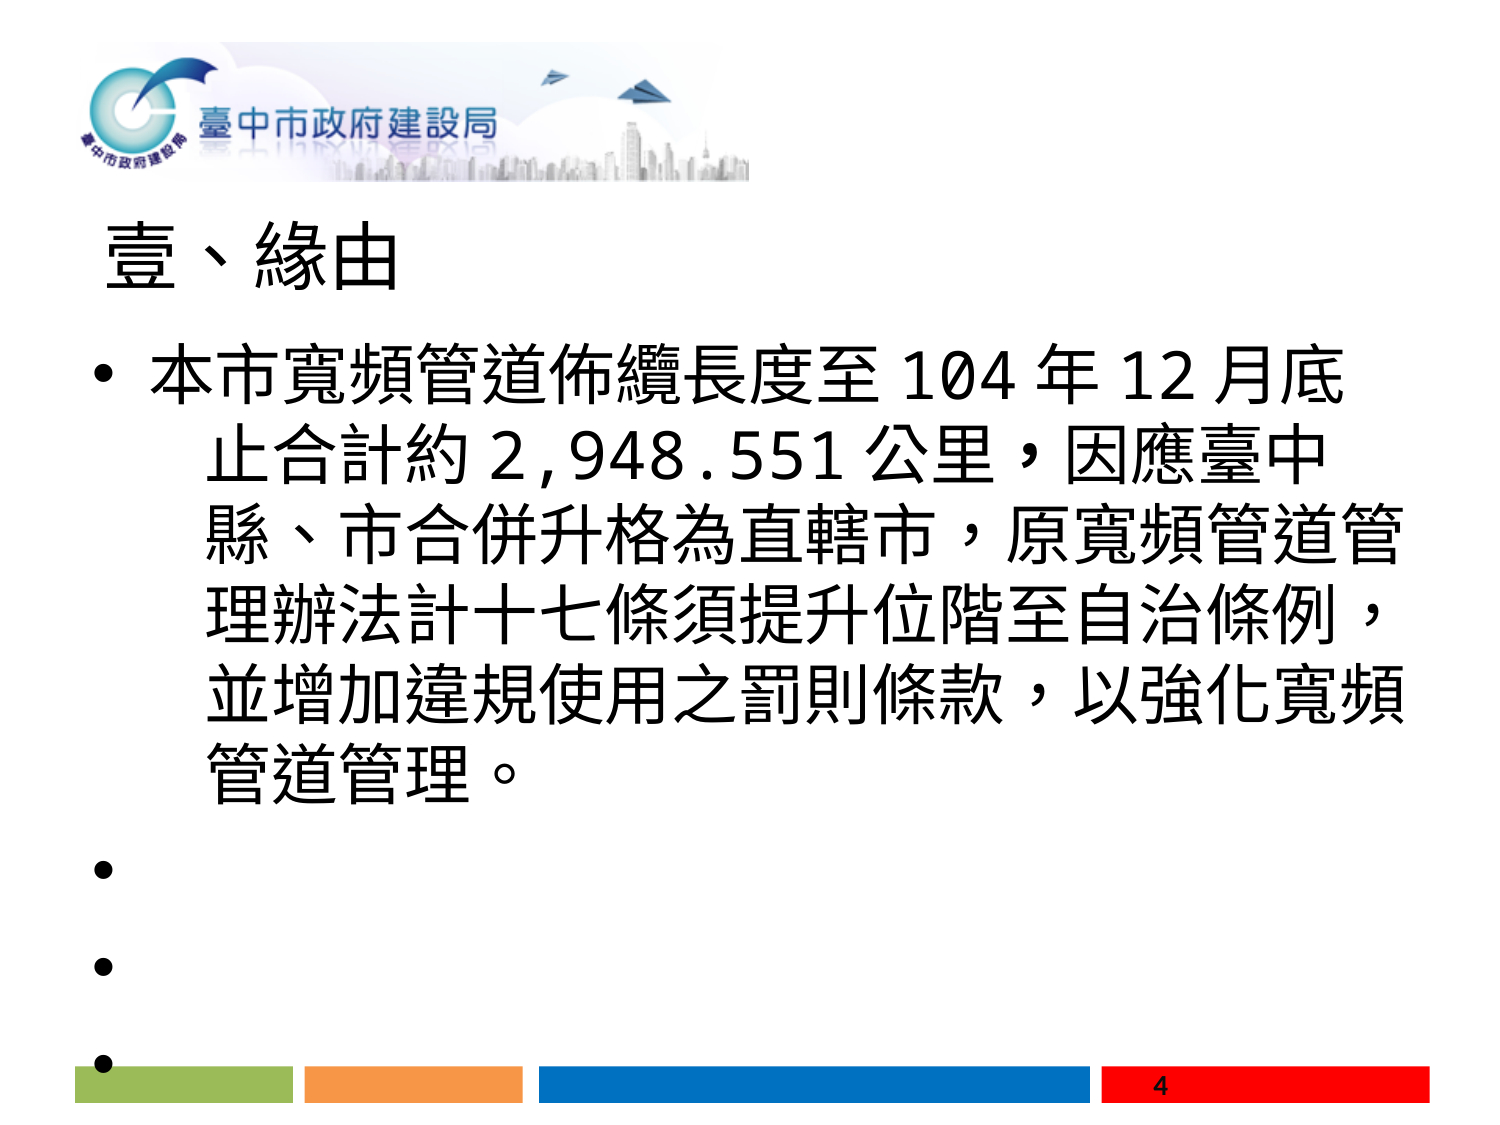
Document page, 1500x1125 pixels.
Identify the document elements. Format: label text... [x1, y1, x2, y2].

text_box [512, 1042, 988, 1103]
text_box [1138, 1053, 1489, 1114]
text_box 壹、緣由 [88, 184, 1353, 325]
list 本市寬頻管道佈纜長度至104年12月底止合計約2,948.551公里，因應臺中縣、市合併升格為直轄市，原寬頻管道管理辦法計十七條須提升位階至自治條例，並增加違規使用之罰則條款，以強化寬頻管道管理。 [76, 324, 1427, 917]
